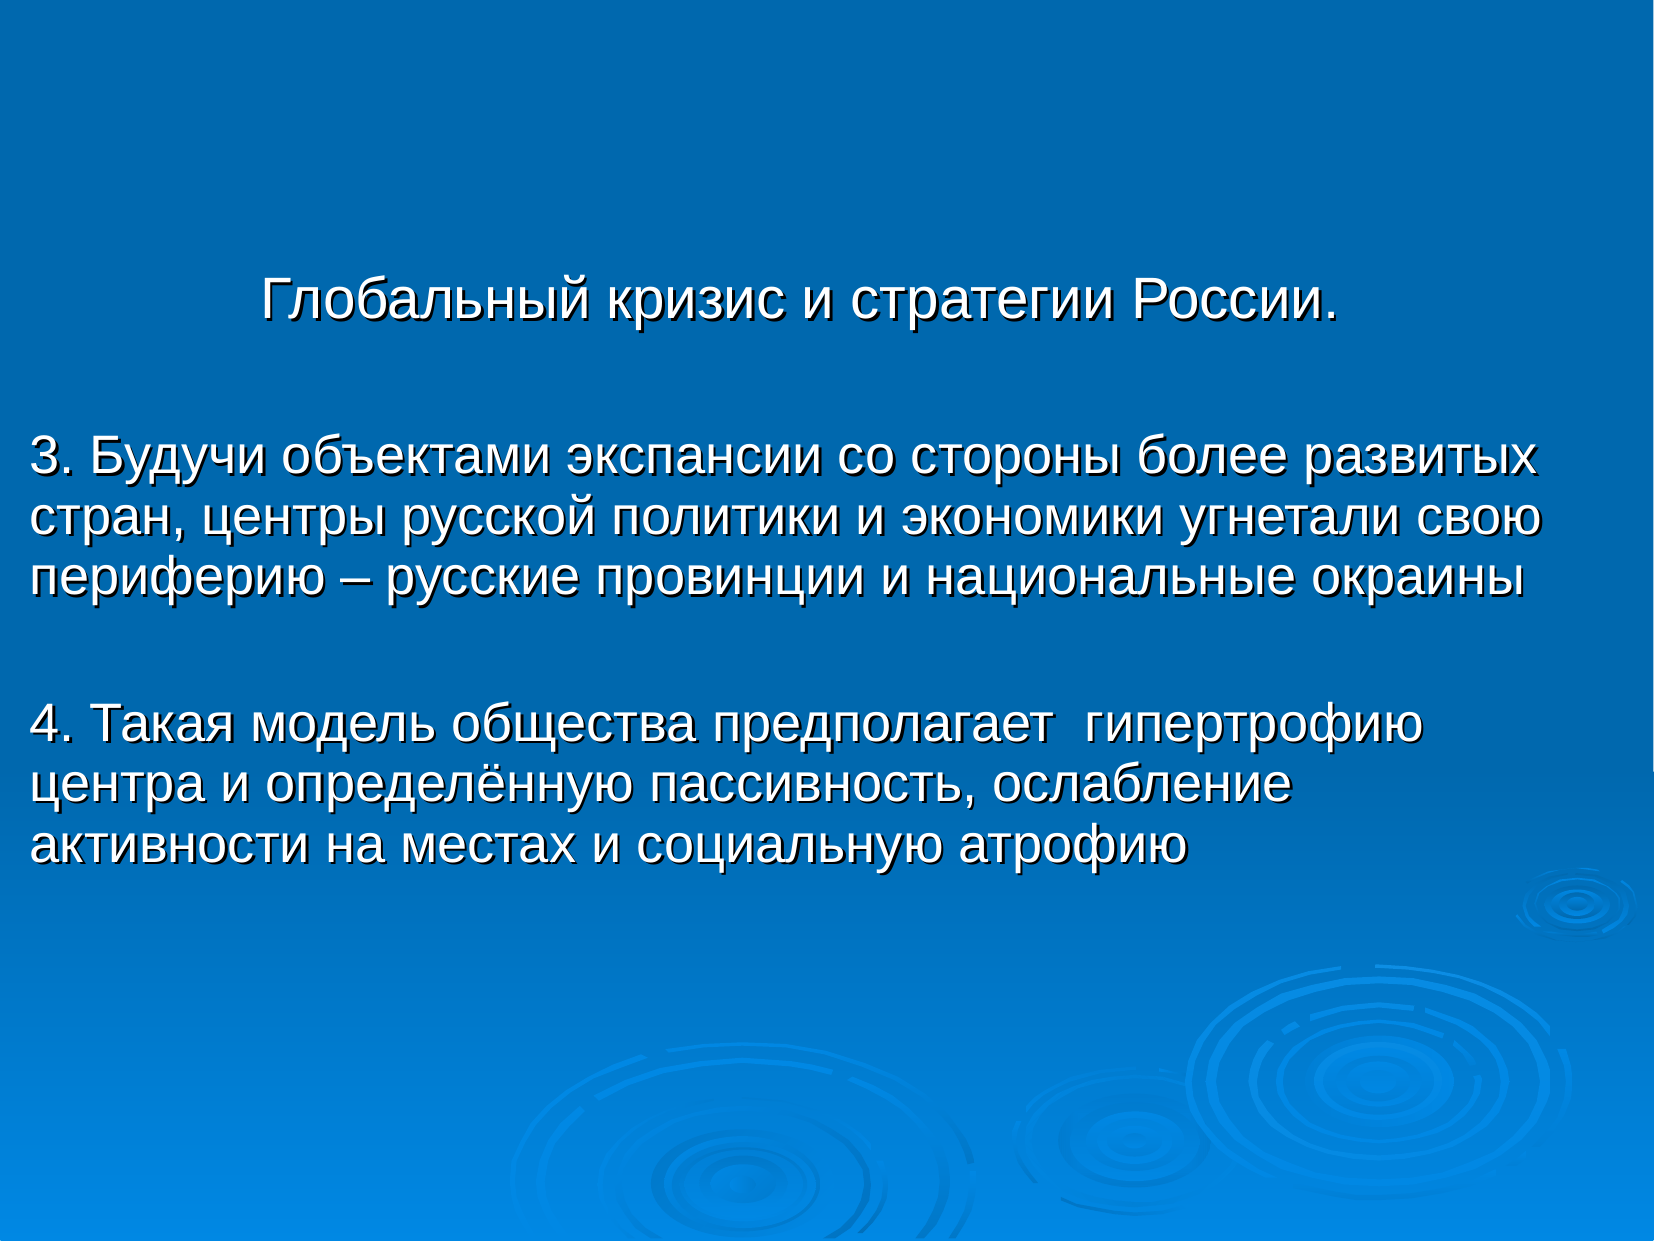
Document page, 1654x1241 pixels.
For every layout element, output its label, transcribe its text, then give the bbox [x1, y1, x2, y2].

list Глобальный кризис и стратегии России. 3. Будучи объектами экспансии со стороны более развитых стран, центры русской политики и экономики угнетали свою периферию – русские провинции и национальные окраины 4. Такая модель общества предполагает гипертрофию центра и определённую пассивность, ослабление активности на местах и социальную атрофию [29, 265, 1571, 1109]
